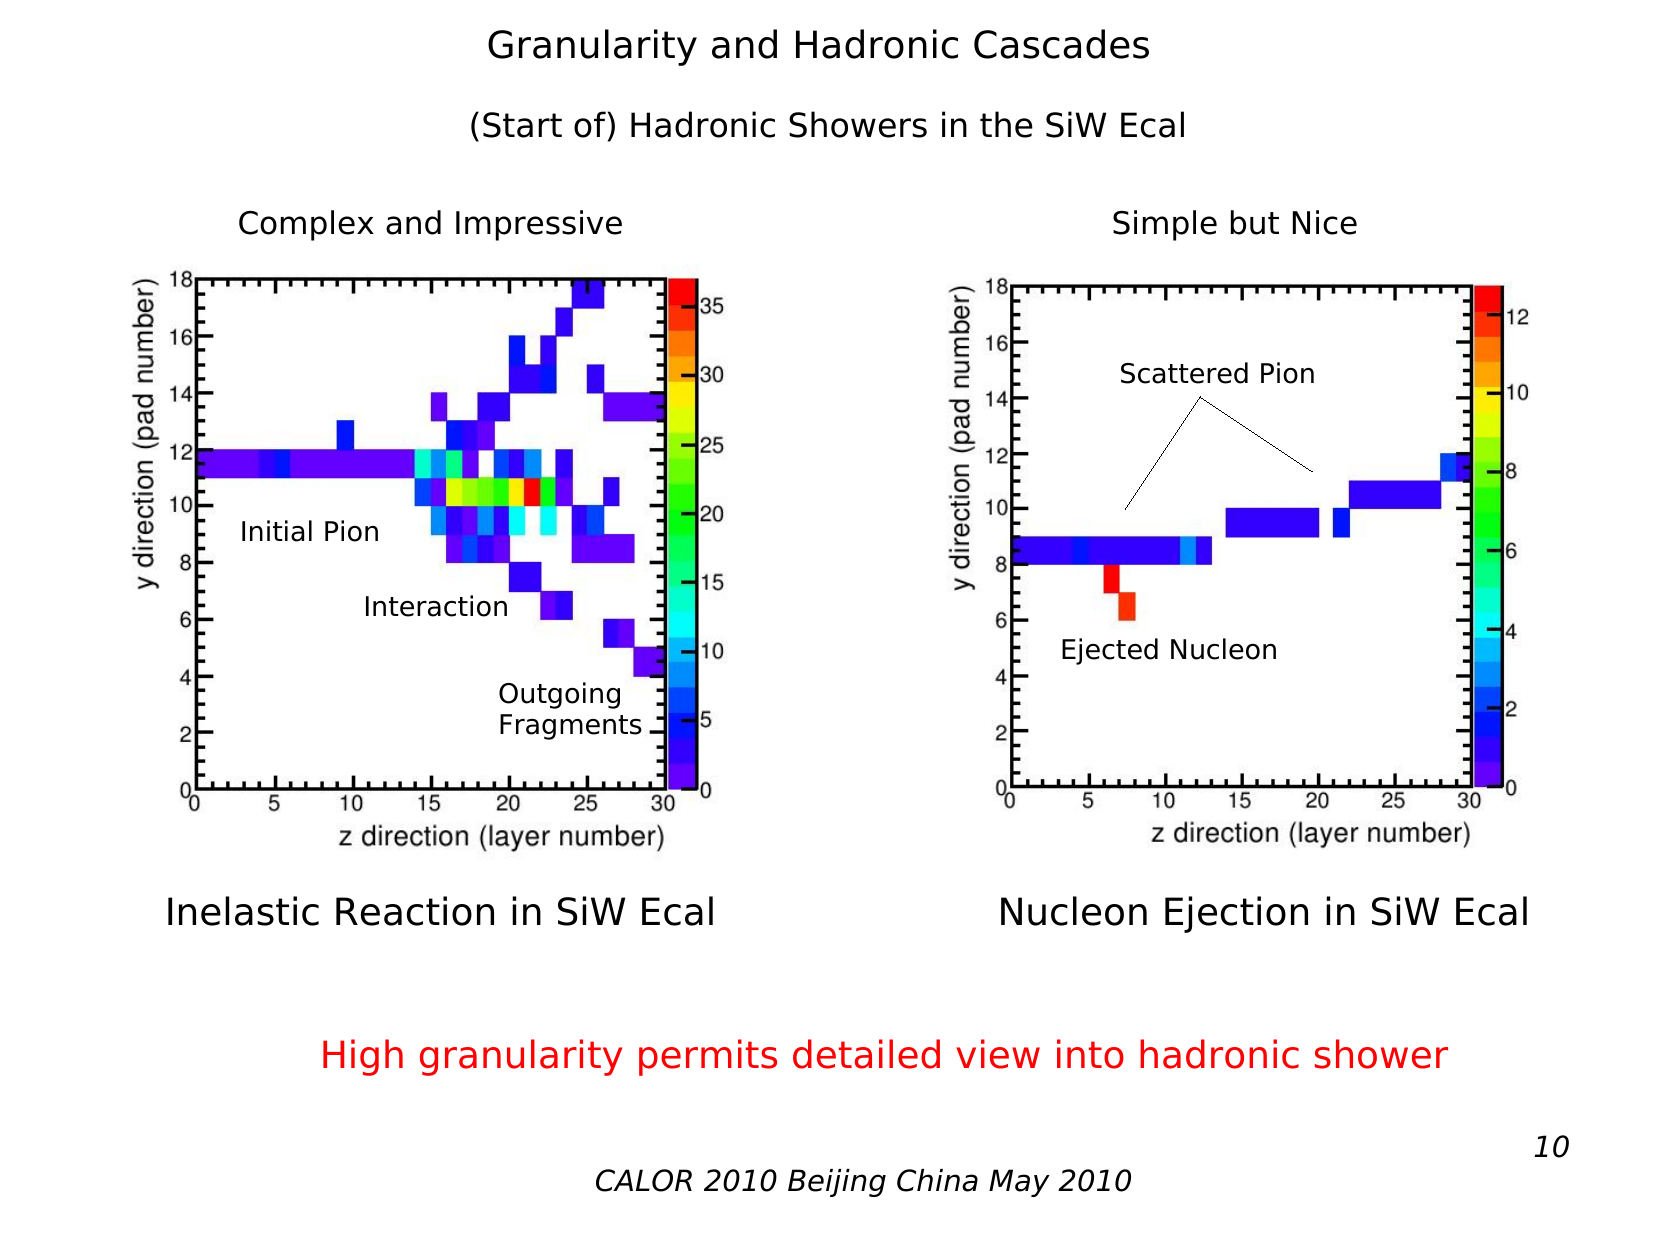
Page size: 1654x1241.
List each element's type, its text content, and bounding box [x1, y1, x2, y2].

picture [928, 264, 1544, 851]
text_box Granularity and Hadronic Cascades [471, 16, 1167, 76]
text_box Simple but Nice [1096, 197, 1374, 249]
text_box High granularity permits detailed view into hadronic shower [305, 1026, 1465, 1085]
text_box Outgoing Fragments [483, 670, 658, 749]
text_box Scattered Pion [1104, 350, 1331, 397]
text_box Inelastic Reaction in SiW Ecal [150, 883, 732, 942]
picture [104, 246, 751, 864]
text_box (Start of) Hadronic Showers in the SiW Ecal [453, 99, 1204, 153]
text_box Interaction [348, 584, 524, 631]
text_box Nucleon Ejection in SiW Ecal [982, 883, 1546, 942]
text_box Complex and Impressive [222, 197, 640, 249]
text_box Ejected Nucleon [1045, 627, 1294, 674]
text_box Initial Pion [225, 509, 395, 556]
